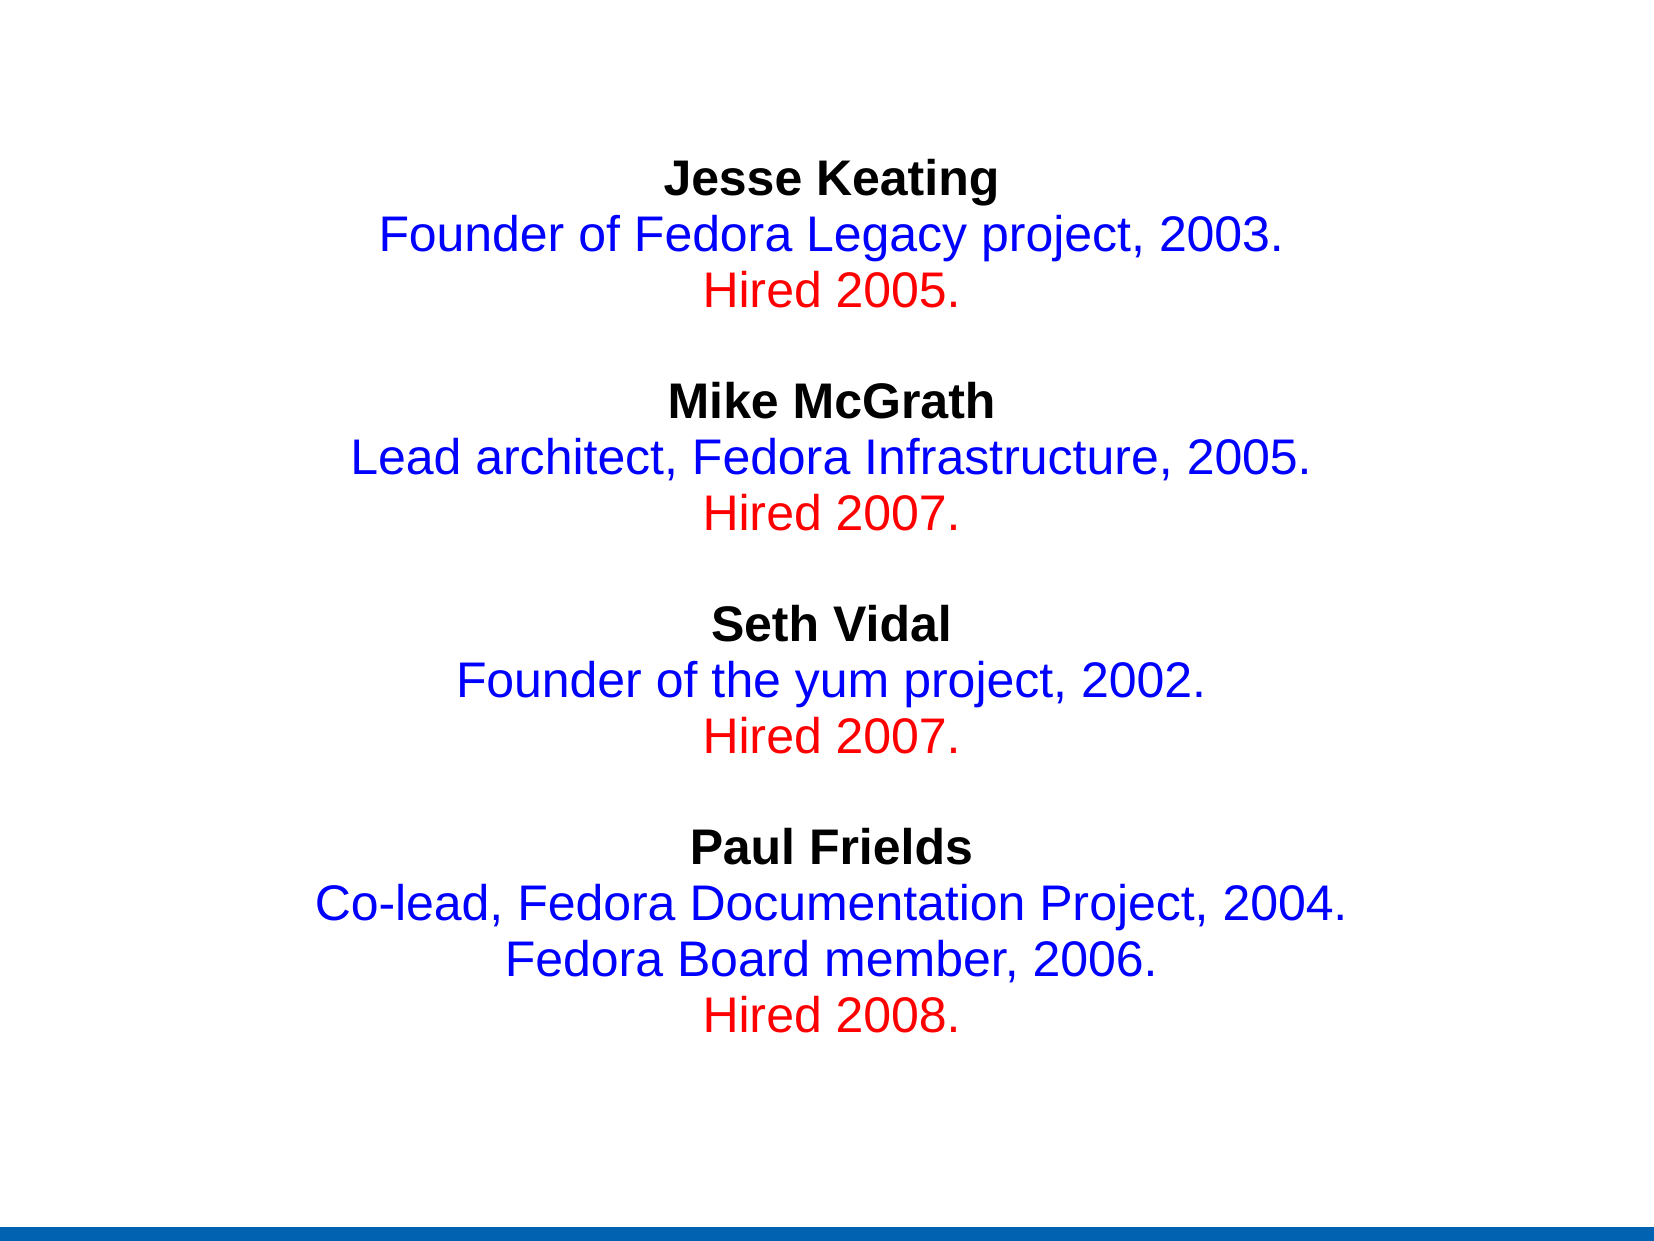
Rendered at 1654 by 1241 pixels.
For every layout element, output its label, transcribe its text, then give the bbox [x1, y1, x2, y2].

text_box Jesse Keating Founder of Fedora Legacy project, 2003. Hired 2005. Mike McGrath Lead architect, Fedora Infrastructure, 2005. Hired 2007. Seth Vidal Founder of the yum project, 2002. Hired 2007. Paul Frields Co-lead, Fedora Documentation Project, 2004. Fedora Board member, 2006. Hired 2008. [300, 143, 1388, 1051]
